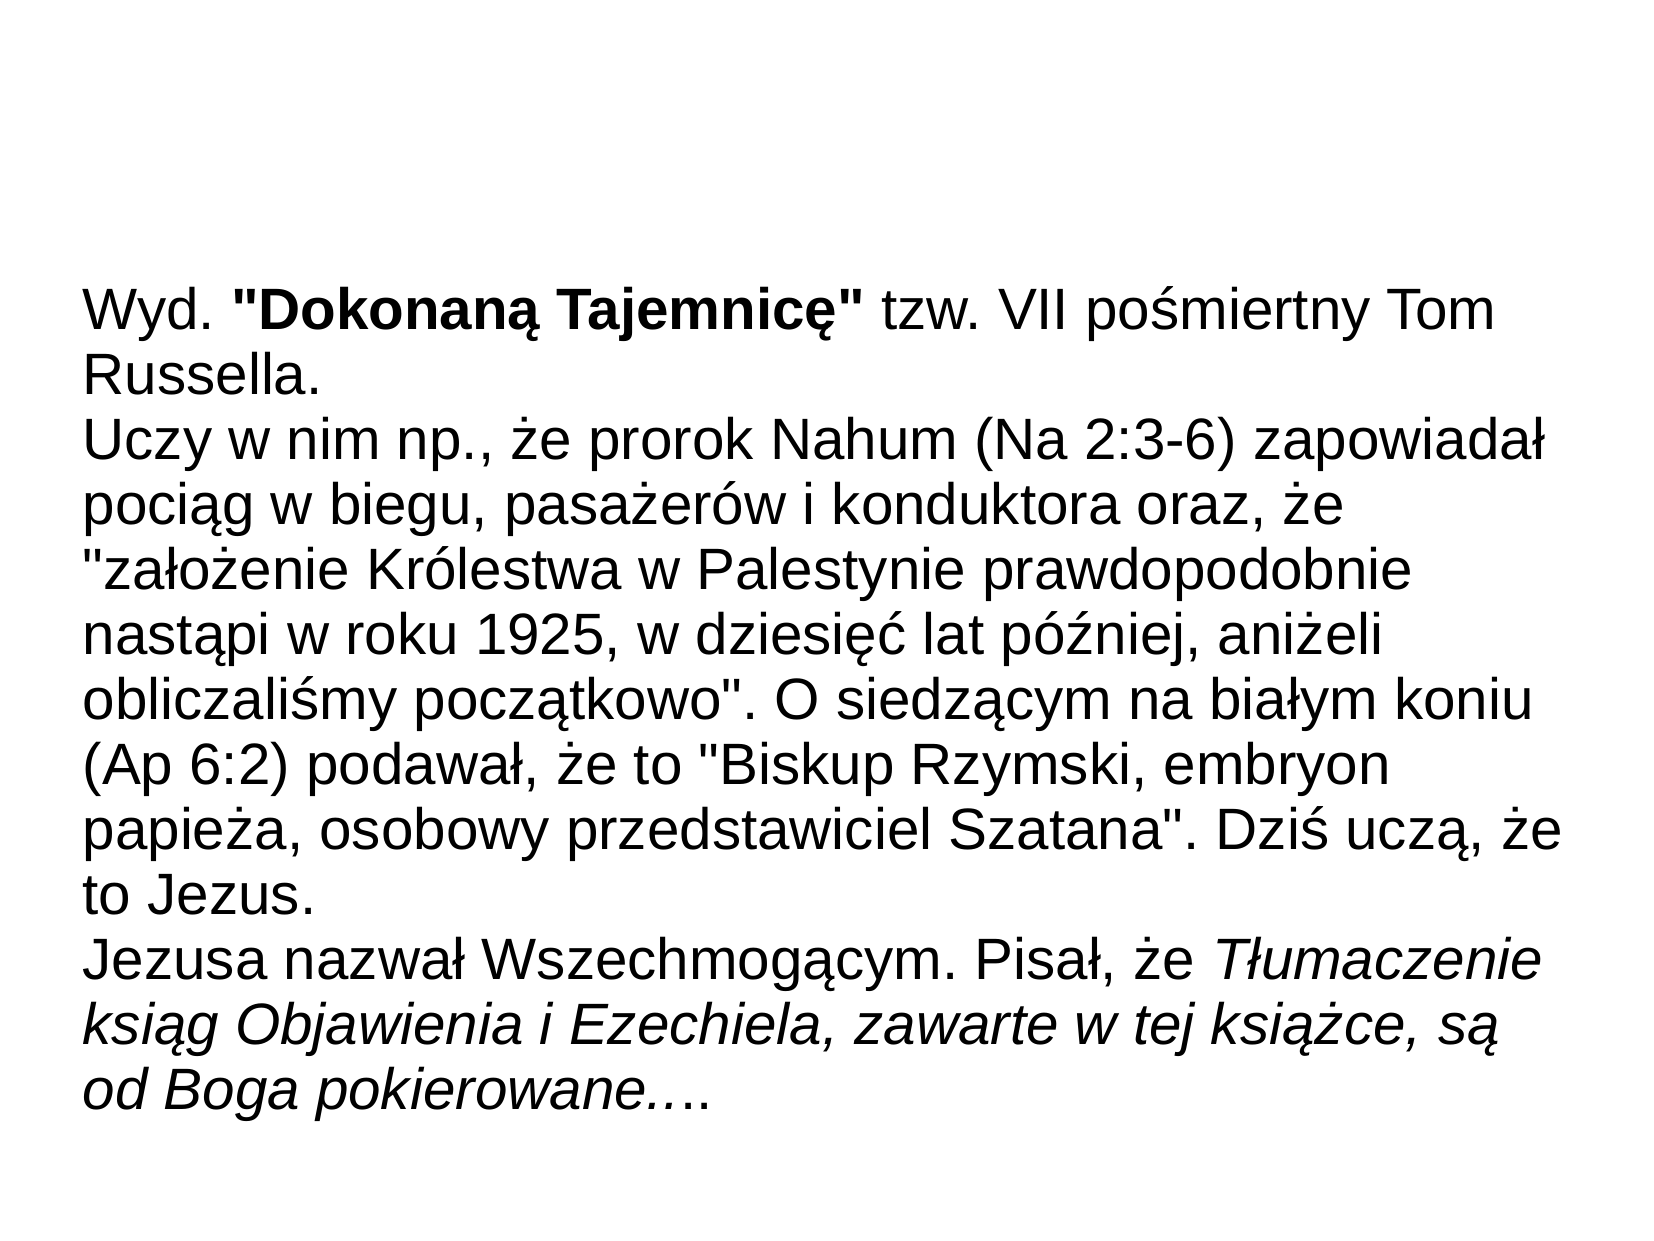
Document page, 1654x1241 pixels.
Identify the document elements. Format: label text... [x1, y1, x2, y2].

subtitle Wyd. "Dokonaną Tajemnicę" tzw. VII pośmiertny Tom Russella. Uczy w nim np., że prorok Nahum (Na 2:3-6) zapowiadał pociąg w biegu, pasażerów i konduktora oraz, że "założenie Królestwa w Palestynie prawdopodobnie nastąpi w roku 1925, w dziesięć lat później, aniżeli obliczaliśmy początkowo". O siedzącym na białym koniu (Ap 6:2) podawał, że to "Biskup Rzymski, embryon papieża, osobowy przedstawiciel Szatana". Dziś uczą, że to Jezus. Jezusa nazwał Wszechmogącym. Pisał, że Tłumaczenie ksiąg Objawienia i Ezechiela, zawarte w tej książce, są od Boga pokierowane.... [82, 277, 1571, 1122]
